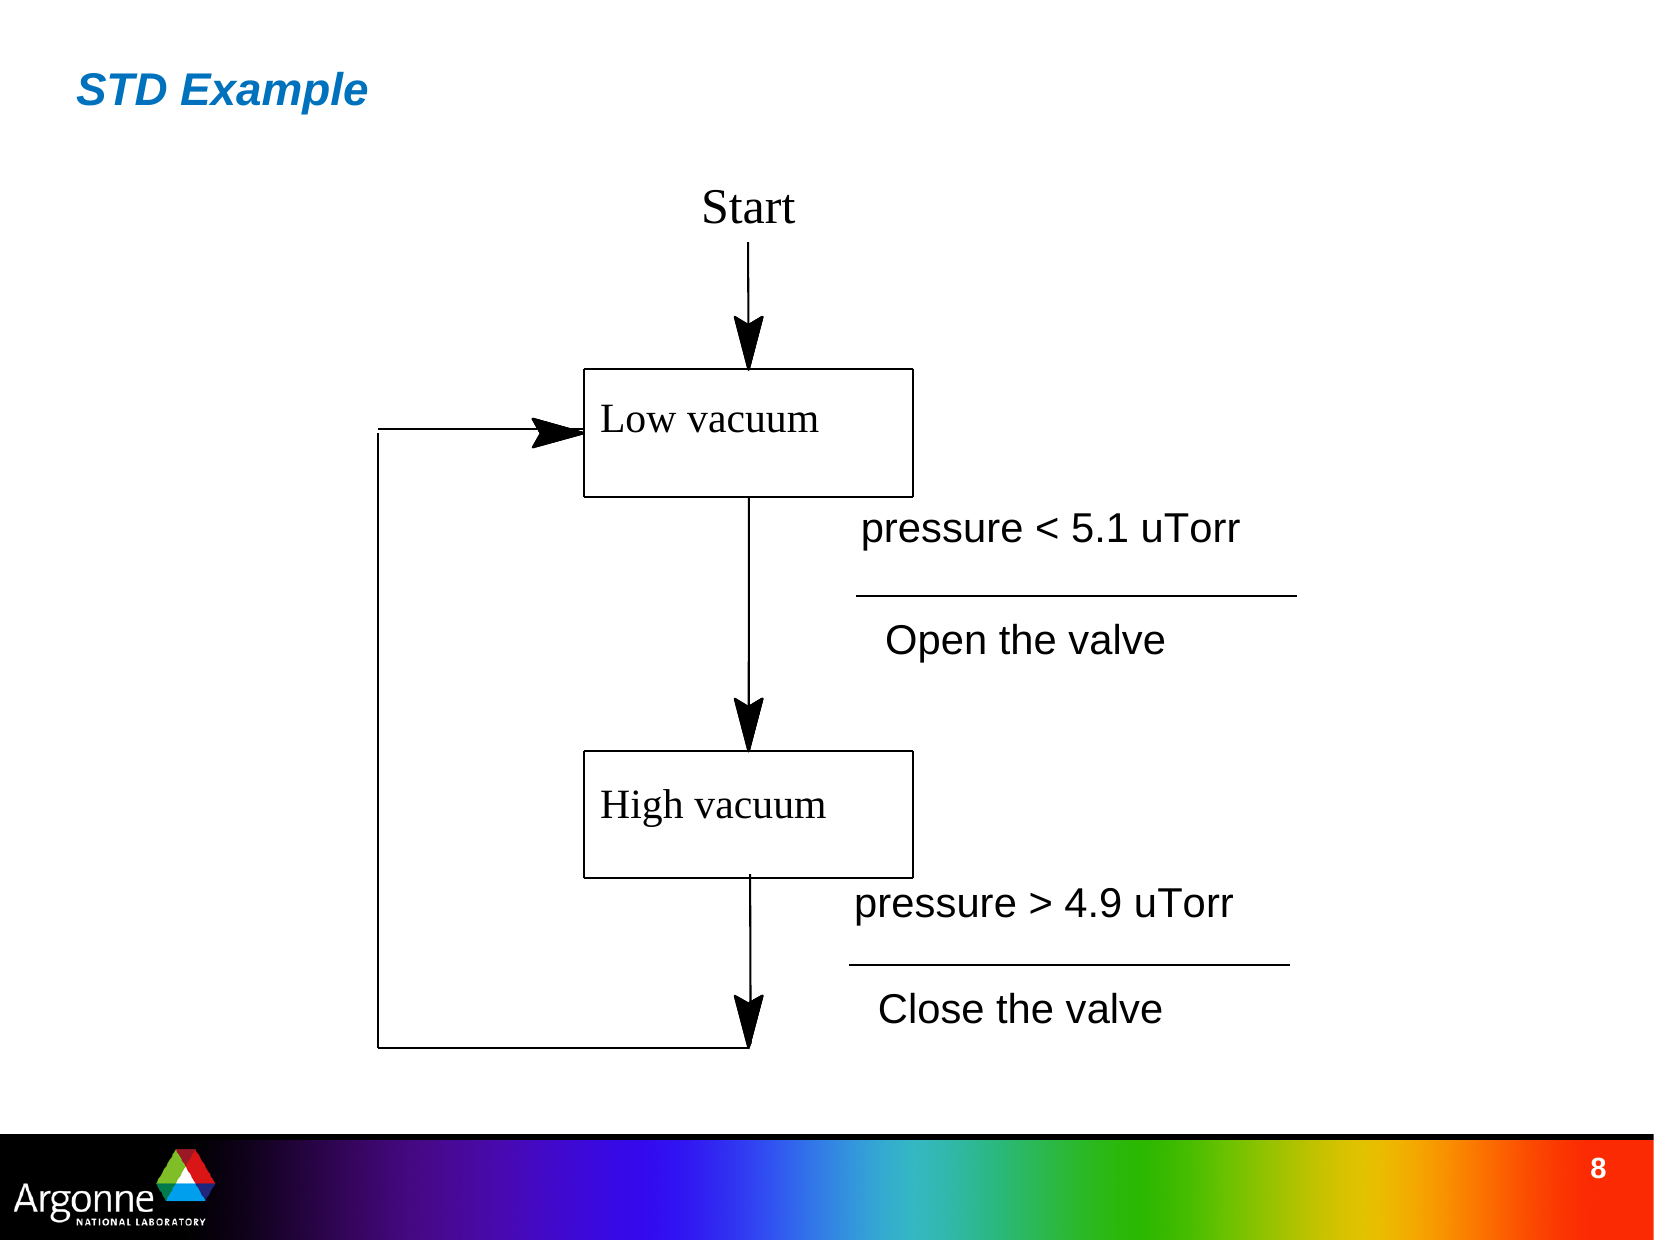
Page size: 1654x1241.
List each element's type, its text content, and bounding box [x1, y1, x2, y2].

text_box [734, 698, 763, 752]
text_box Open the valve [870, 609, 1182, 672]
title STD Example [61, 45, 1500, 123]
text_box pressure < 5.1 uTorr [845, 497, 1335, 560]
text_box [734, 995, 763, 1049]
text_box Start [672, 171, 825, 243]
text_box pressure > 4.9 uTorr [838, 872, 1250, 934]
picture [0, 1134, 1654, 1240]
text_box [532, 418, 584, 448]
text_box Low vacuum [584, 387, 836, 449]
text_box Close the valve [862, 978, 1179, 1040]
text_box High vacuum [585, 773, 843, 835]
text_box [734, 316, 763, 370]
